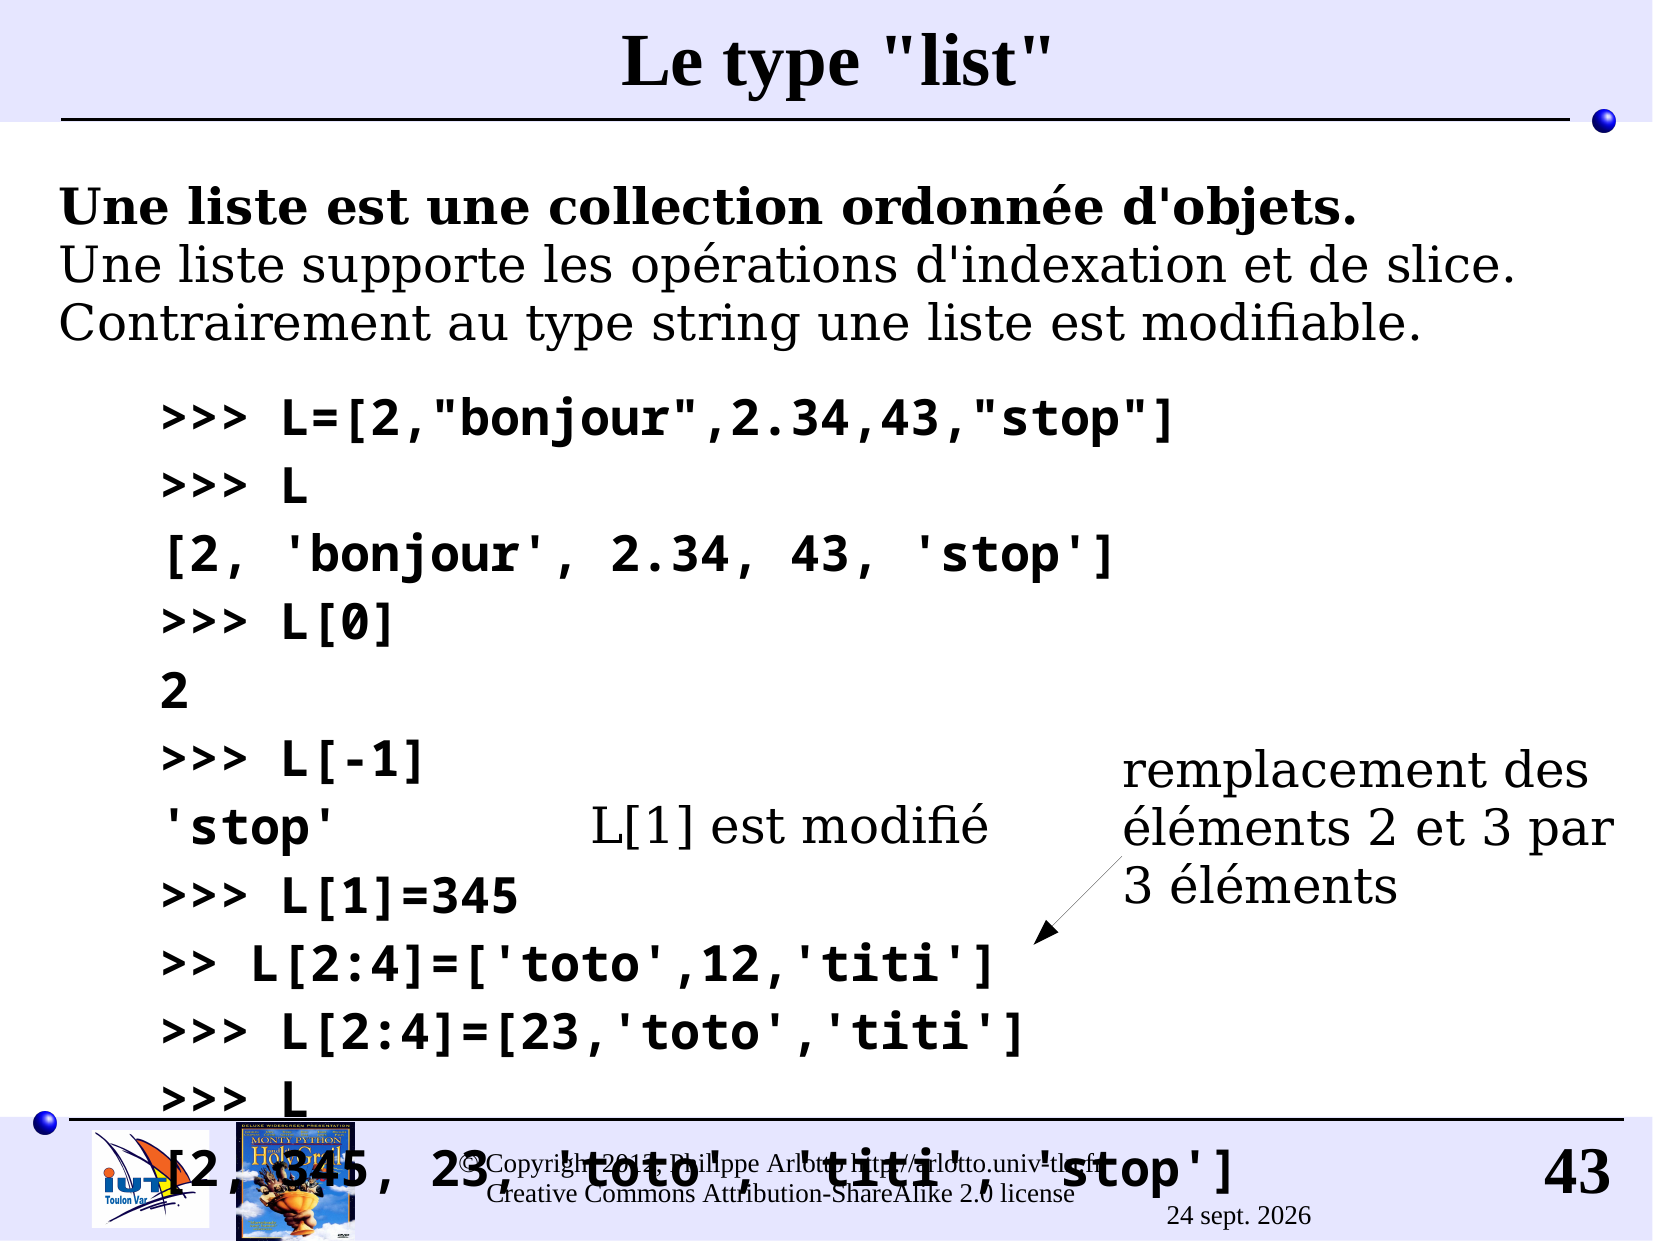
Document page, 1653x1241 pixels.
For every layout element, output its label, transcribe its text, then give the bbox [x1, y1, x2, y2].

text_box Une liste est une collection ordonnée d'objets. Une liste supporte les opérations d'indexation et de slice. Contrairement au type string une liste est modifiable. [59, 177, 1519, 354]
text_box L[1] est modifié [590, 797, 992, 856]
title Le type "list" [95, 11, 1585, 110]
picture [236, 1122, 355, 1241]
text_box remplacement des éléments 2 et 3 par 3 éléments [1122, 740, 1615, 917]
text_box >>> L=[2,"bonjour",2.34,43,"stop"] >>> L [2, 'bonjour', 2.34, 43, 'stop'] >>> L[0] 2 >>> L[-1] 'stop' >>> L[1]=345 >> L[2:4]=['toto',12,'titi'] >>> L[2:4]=[23,'toto','titi'] >>> L [2, 345, 23, 'toto', 'titi', 'stop'] [160, 381, 1241, 1093]
